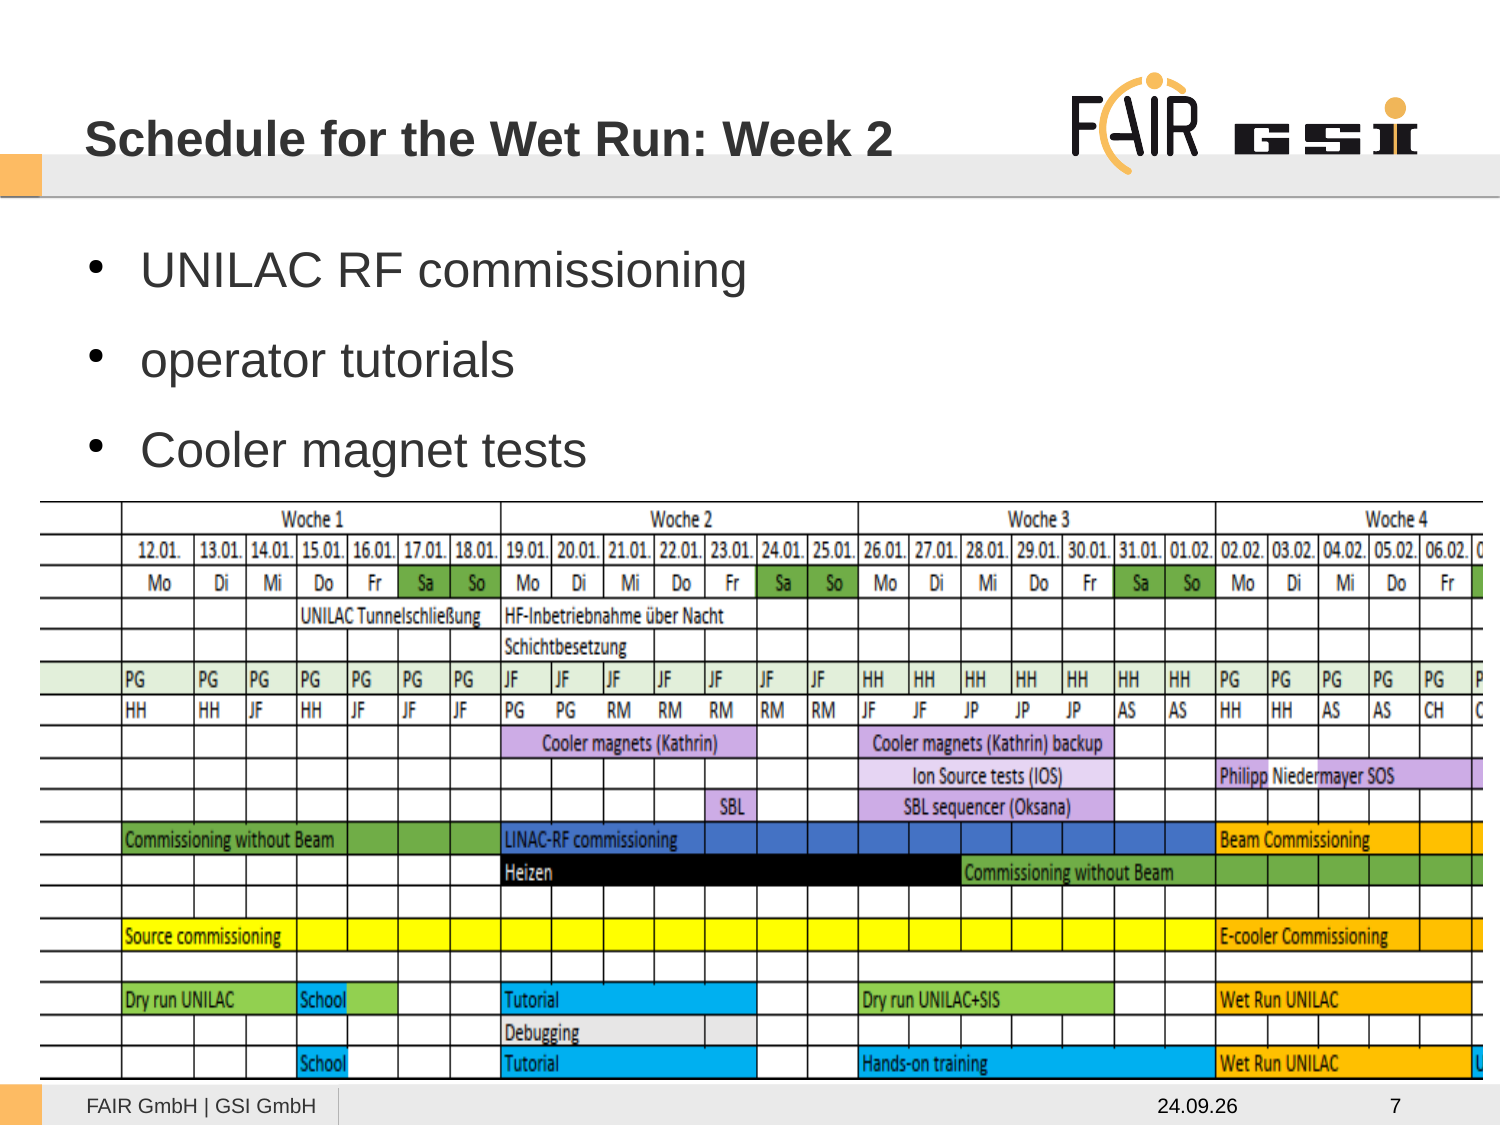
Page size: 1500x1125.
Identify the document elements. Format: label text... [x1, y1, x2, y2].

picture [1071, 70, 1199, 177]
picture [40, 501, 1483, 1080]
picture [1233, 95, 1419, 154]
list UNILAC RF commissioning operator tutorials Cooler magnet tests [69, 237, 1417, 501]
title Schedule for the Wet Run: Week 2 [69, 44, 986, 174]
